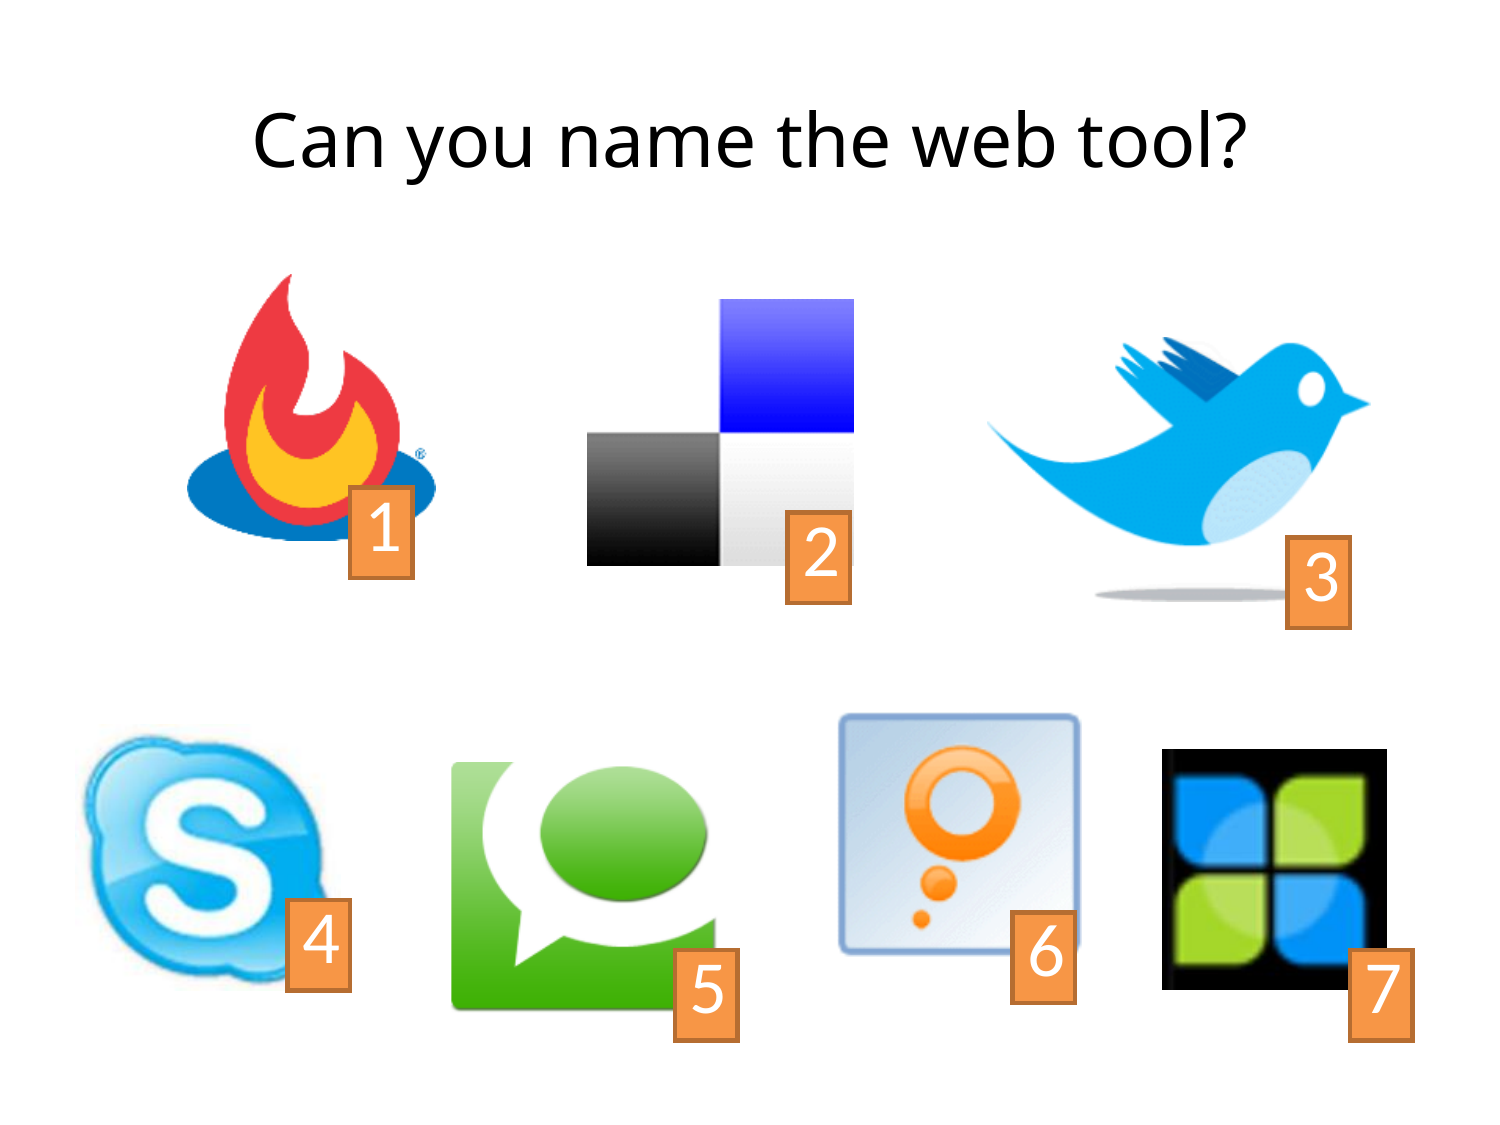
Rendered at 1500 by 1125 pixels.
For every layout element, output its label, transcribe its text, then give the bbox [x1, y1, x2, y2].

picture [1162, 749, 1387, 990]
text_box 5 [675, 950, 738, 1041]
picture [837, 712, 1082, 957]
text_box 6 [1012, 912, 1076, 1004]
text_box 7 [1350, 950, 1413, 1041]
text_box 1 [350, 487, 413, 579]
picture [450, 762, 718, 1013]
text_box Can you name the web tool? [75, 45, 1426, 233]
text_box 4 [287, 900, 351, 991]
picture [987, 337, 1371, 602]
picture [187, 274, 436, 541]
text_box 3 [1287, 537, 1351, 629]
picture [75, 724, 341, 991]
picture [587, 299, 854, 566]
text_box 2 [787, 512, 851, 604]
